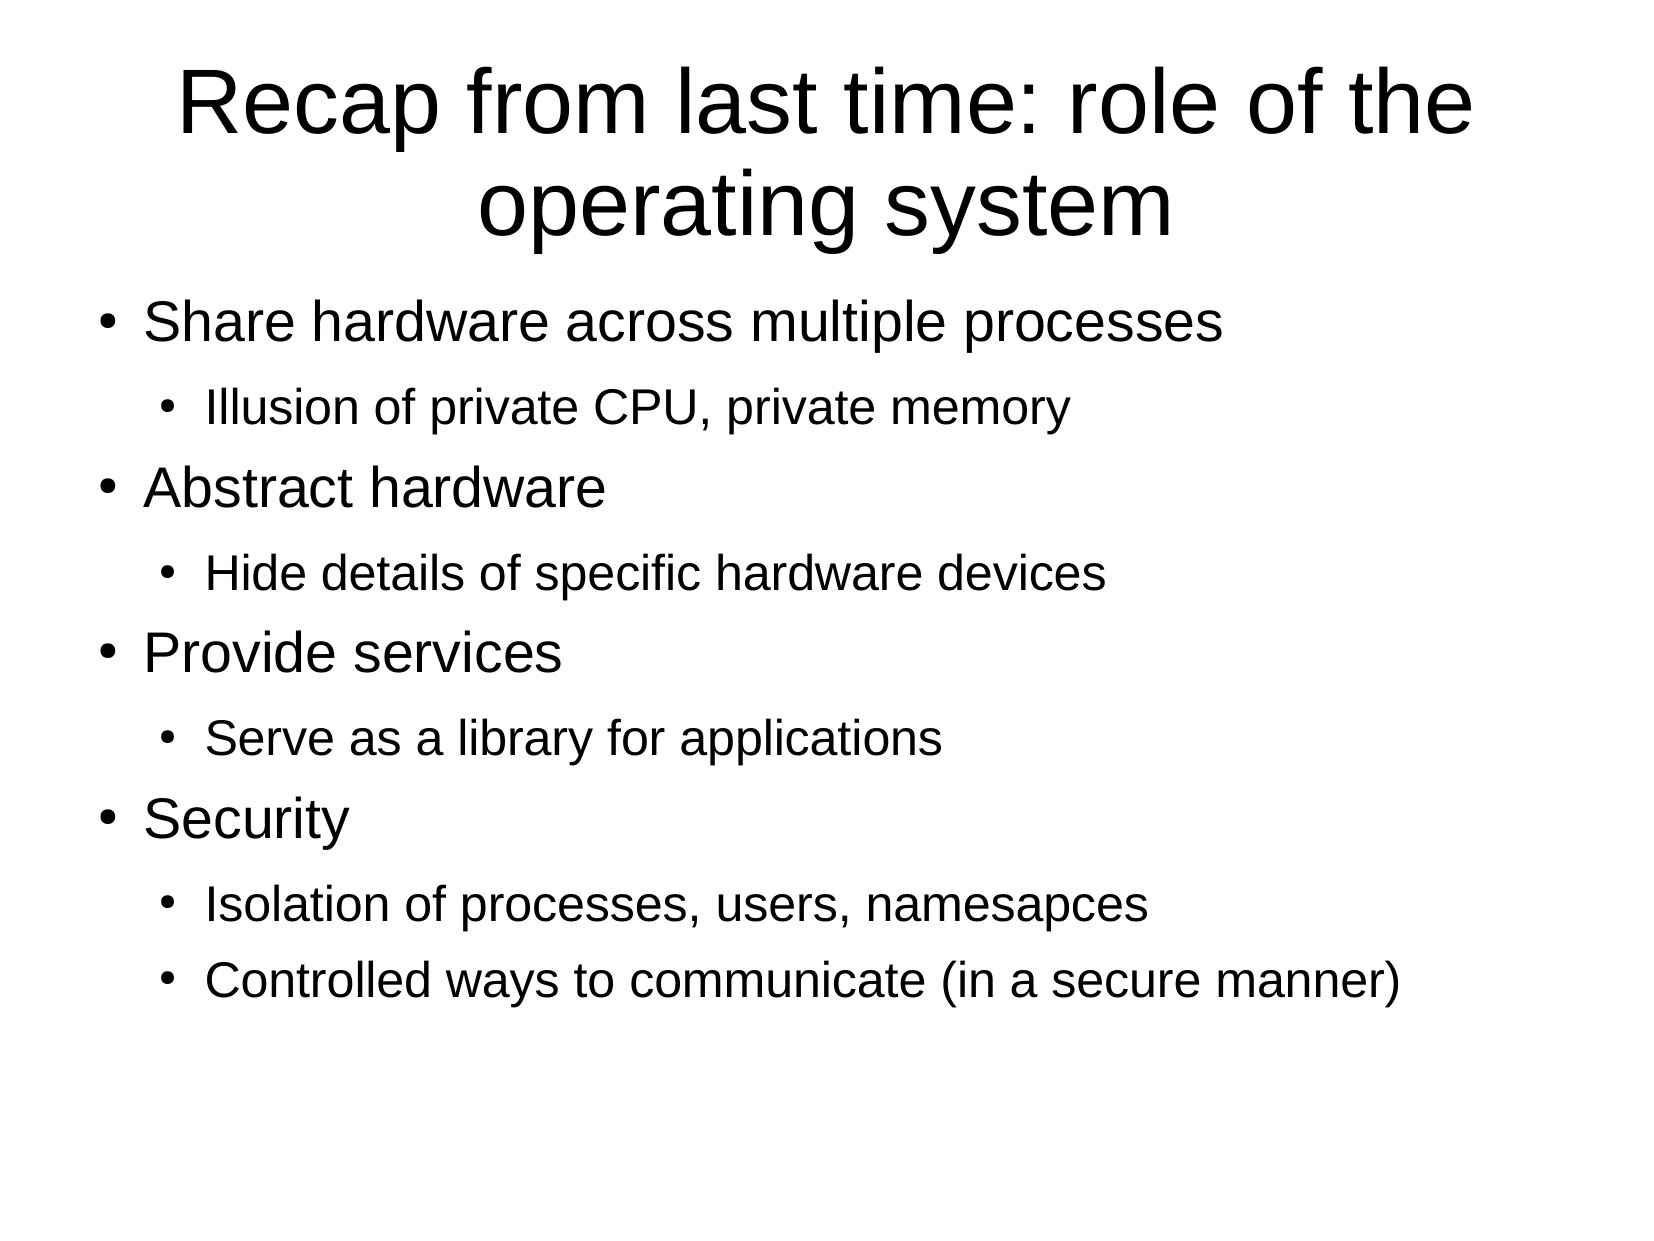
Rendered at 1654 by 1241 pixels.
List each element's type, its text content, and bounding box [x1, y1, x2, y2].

title Recap from last time: role of the operating system [82, 49, 1571, 257]
list Share hardware across multiple processes Illusion of private CPU, private memory Abstract hardware Hide details of specific hardware devices Provide services Serve as a library for applications Security Isolation of processes, users, namesapces Controlled ways to communicate (in a secure manner) [82, 290, 1571, 1010]
